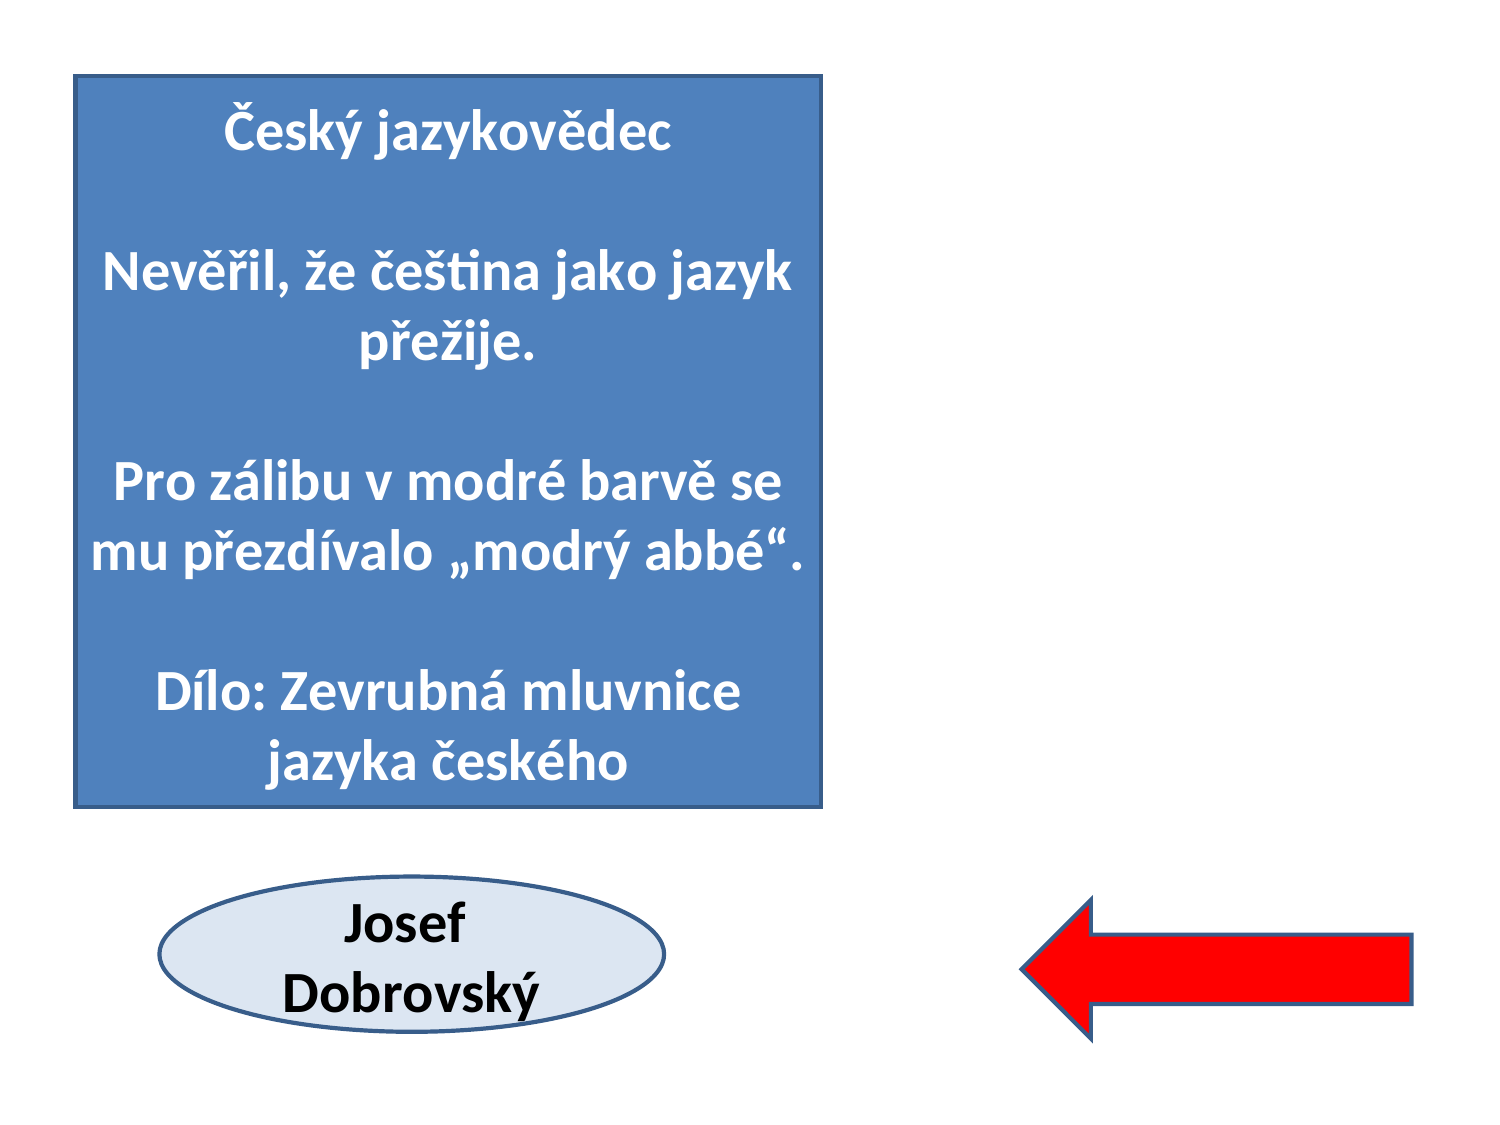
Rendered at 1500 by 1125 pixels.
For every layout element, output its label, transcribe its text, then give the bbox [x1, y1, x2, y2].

text_box Josef Dobrovský [159, 876, 665, 1032]
text_box [1021, 900, 1412, 1039]
text_box Český jazykovědec Nevěřil, že čeština jako jazyk přežije. Pro zálibu v modré barvě se mu přezdívalo „modrý abbé“. Dílo: Zevrubná mluvnice jazyka českého [75, 76, 821, 808]
